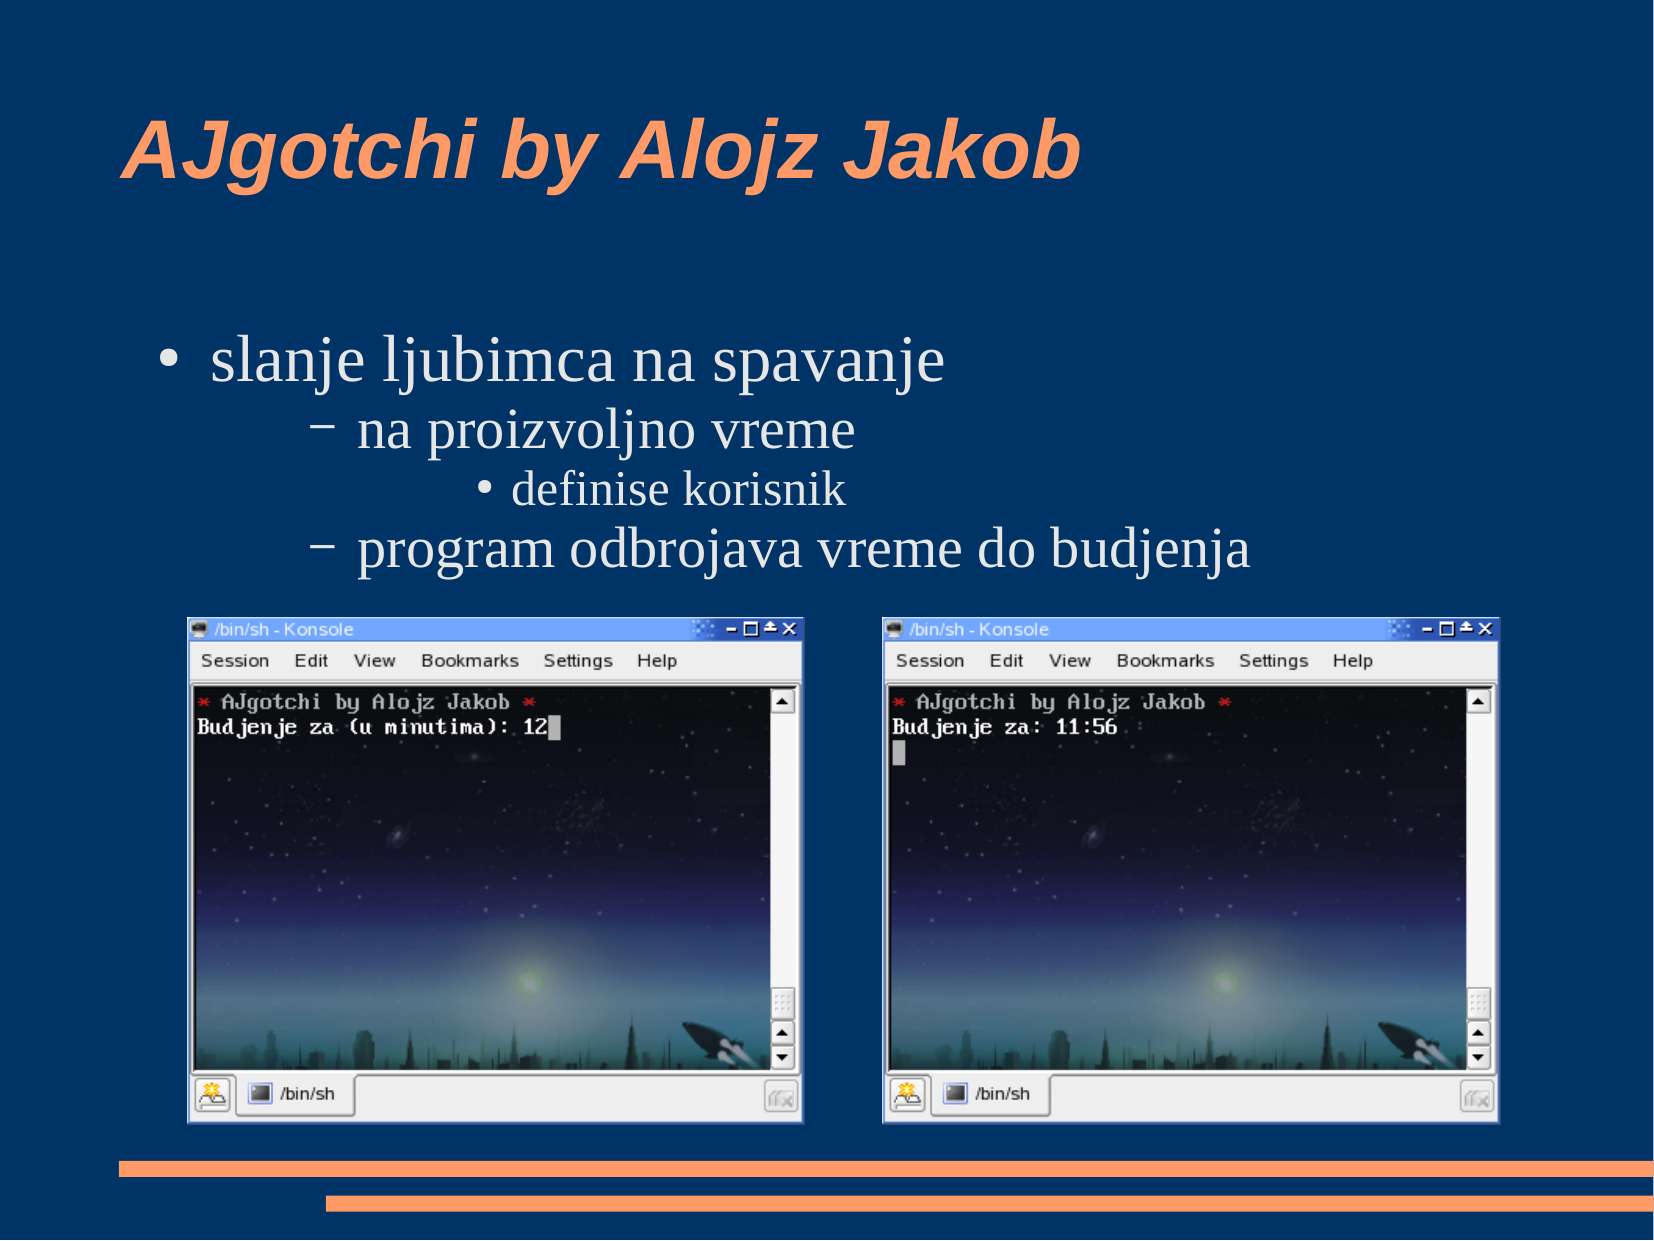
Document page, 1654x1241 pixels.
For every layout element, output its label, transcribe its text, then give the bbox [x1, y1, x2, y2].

picture [187, 617, 805, 1126]
picture [882, 617, 1501, 1126]
list slanje ljubimca na spavanje na proizvoljno vreme definise korisnik program odbrojava vreme do budjenja [121, 322, 1561, 1132]
title AJgotchi by Alojz Jakob [121, 46, 1534, 254]
